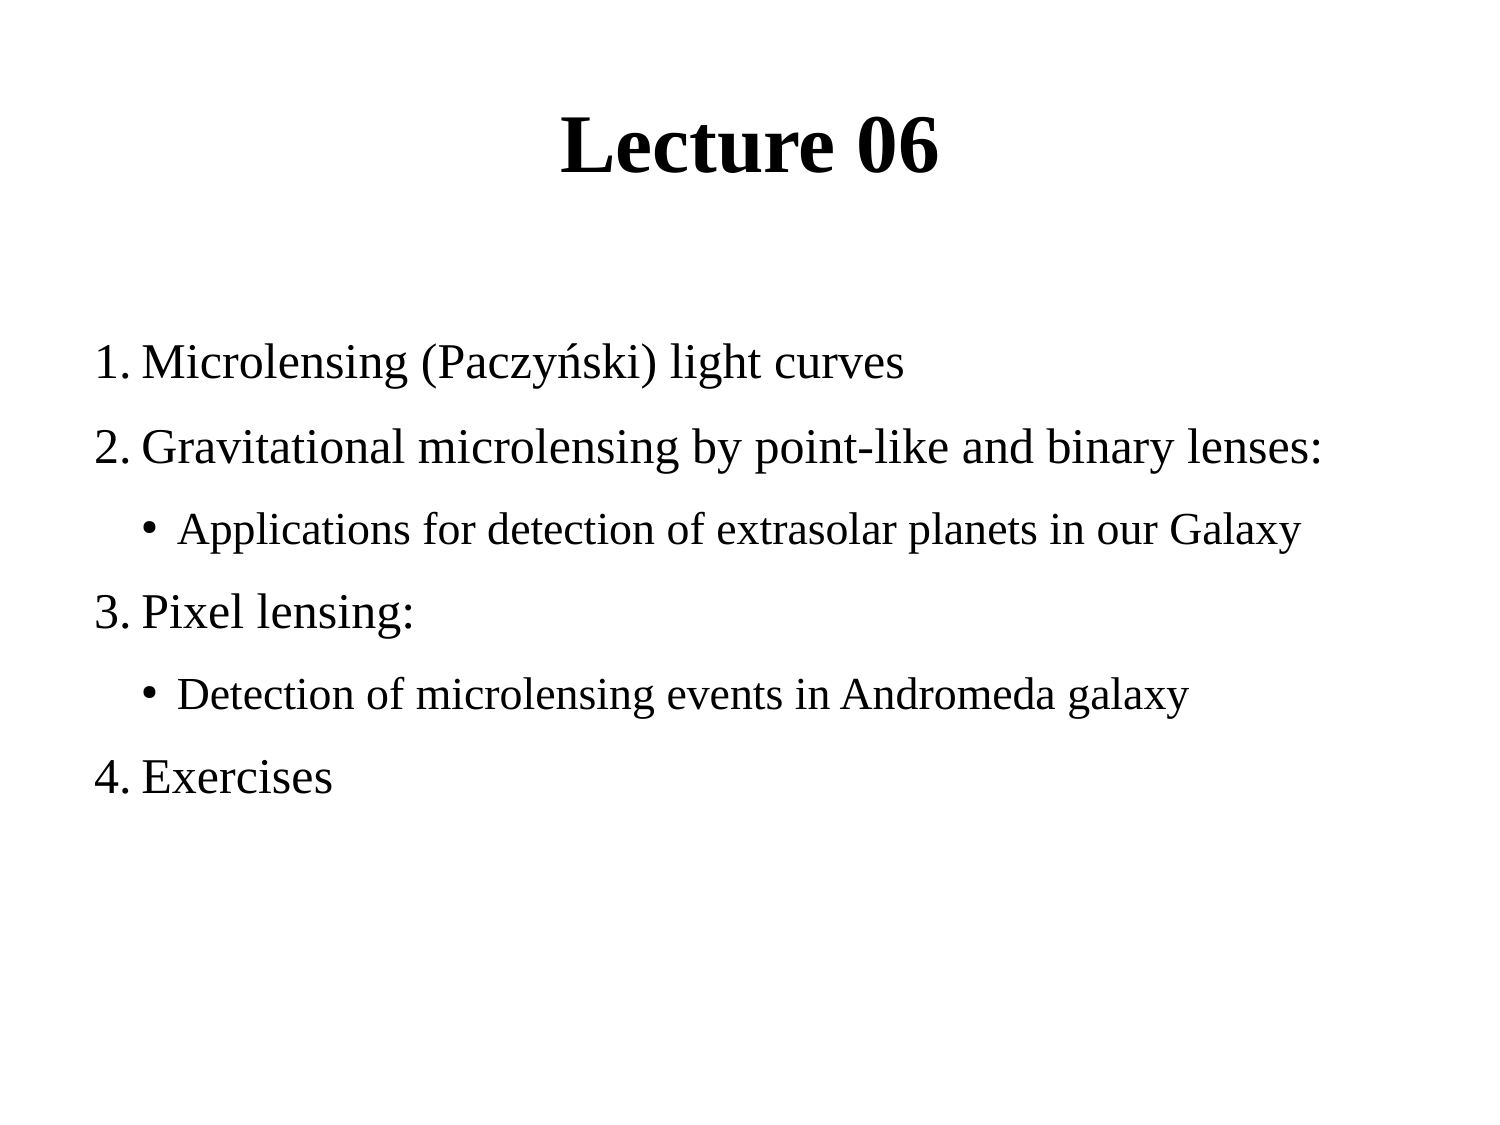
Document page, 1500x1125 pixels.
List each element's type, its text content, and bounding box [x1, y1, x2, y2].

text_box Microlensing (Paczyński) light curves Gravitational microlensing by point-like and binary lenses: Applications for detection of extrasolar planets in our Galaxy Pixel lensing: Detection of microlensing events in Andromeda galaxy Exercises [94, 313, 1407, 825]
title Lecture 06 [75, 45, 1426, 233]
